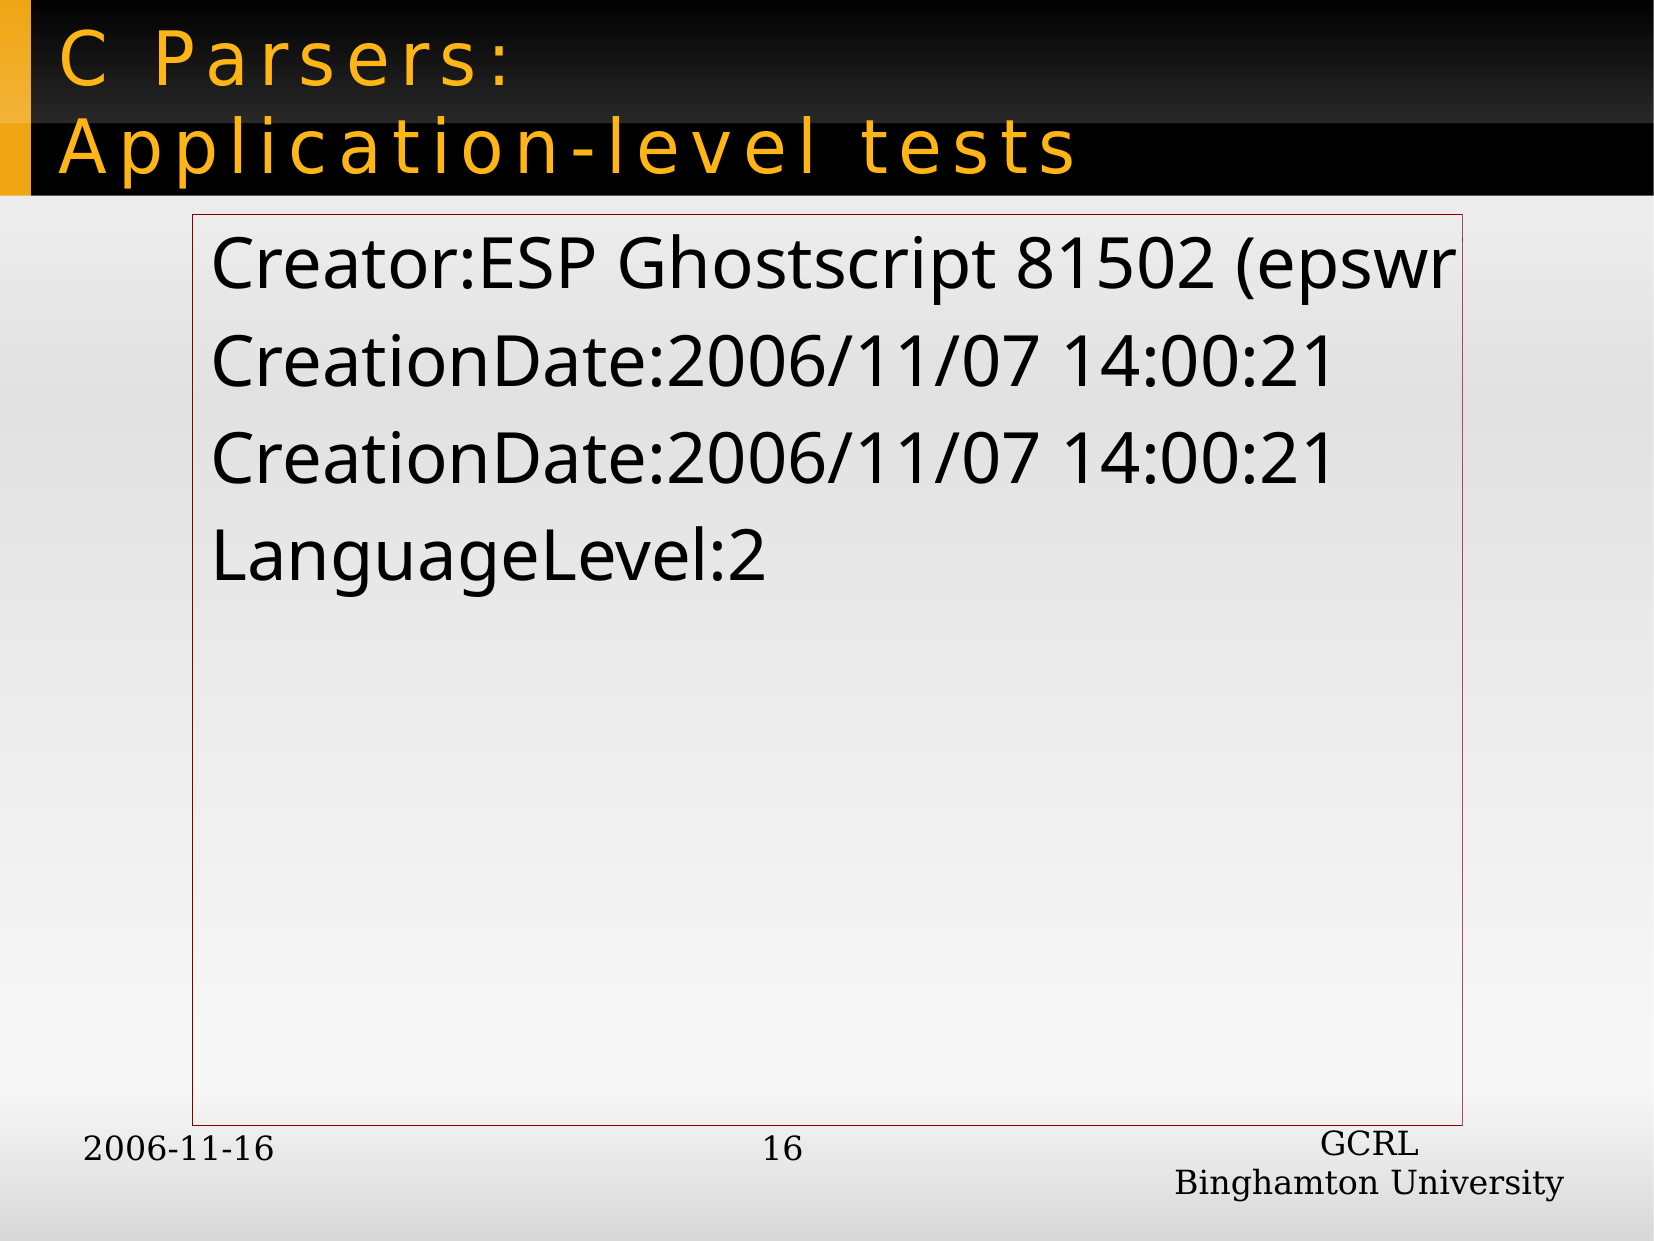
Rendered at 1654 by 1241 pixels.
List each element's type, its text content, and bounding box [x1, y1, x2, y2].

title C Parsers: Application-level tests [59, 16, 1538, 191]
picture [0, 0, 1654, 1241]
